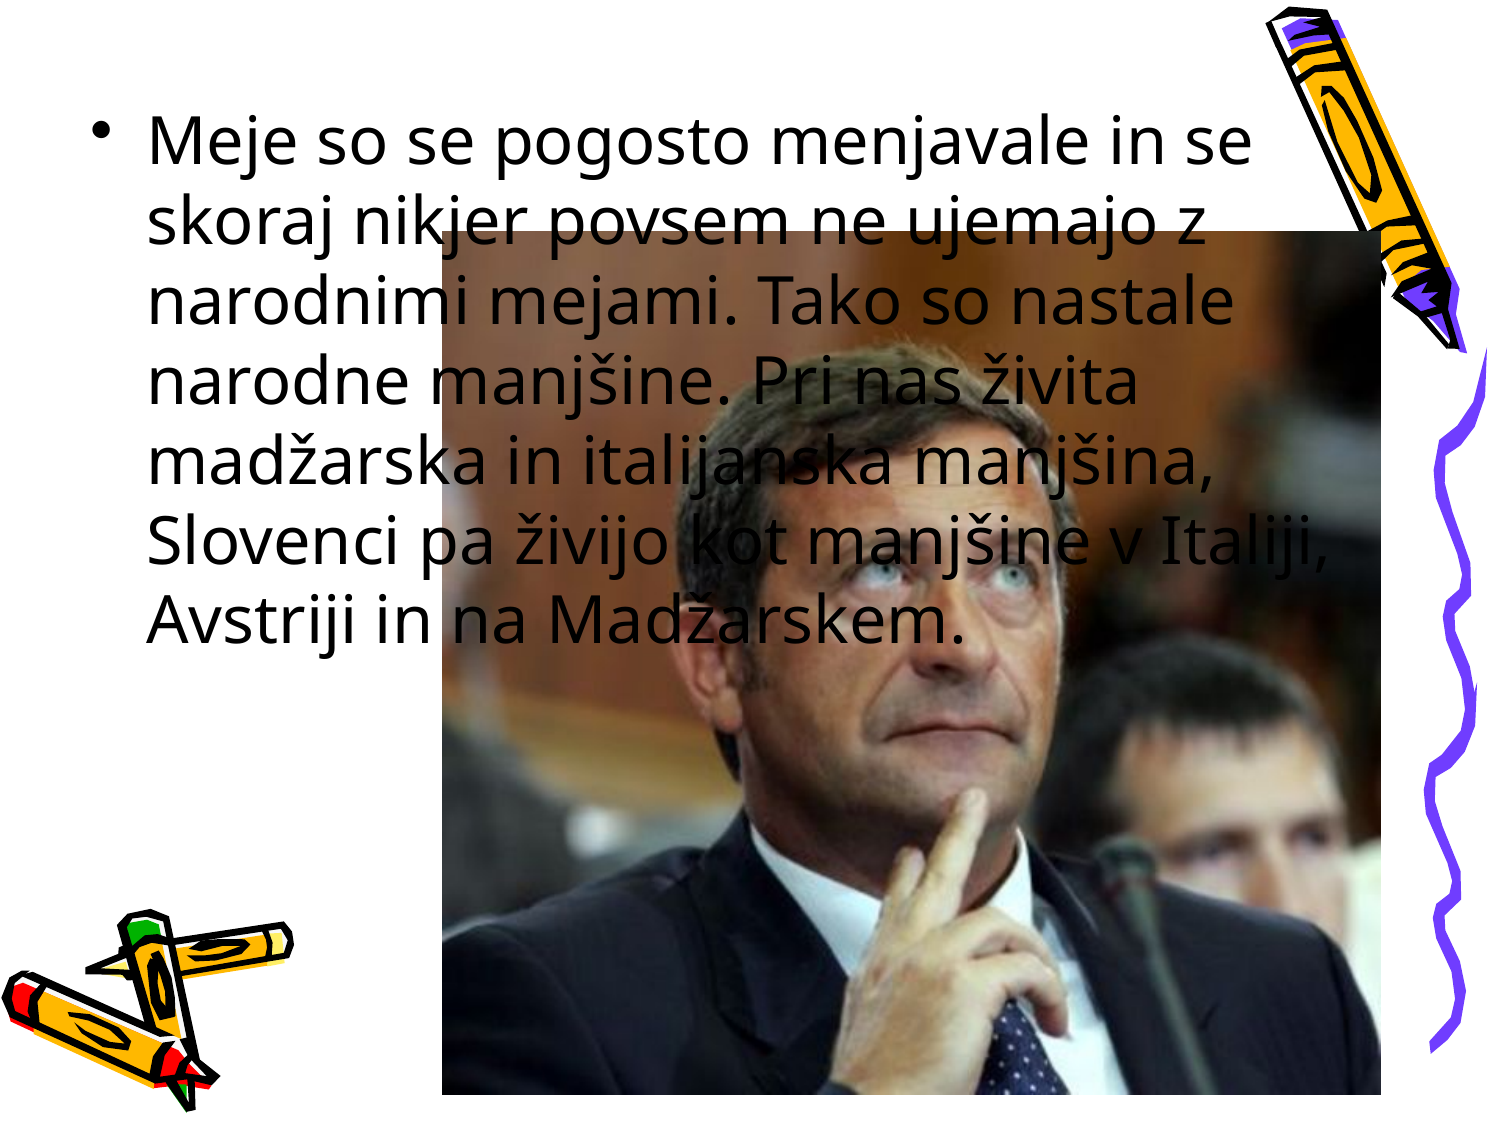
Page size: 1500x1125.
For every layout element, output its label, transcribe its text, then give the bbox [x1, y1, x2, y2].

list Meje so se pogosto menjavale in se skoraj nikjer povsem ne ujemajo z narodnimi mejami. Tako so nastale narodne manjšine. Pri nas živita madžarska in italijanska manjšina, Slovenci pa živijo kot manjšine v Italiji, Avstriji in na Madžarskem. [75, 90, 1425, 1005]
picture [442, 1005, 1381, 1095]
